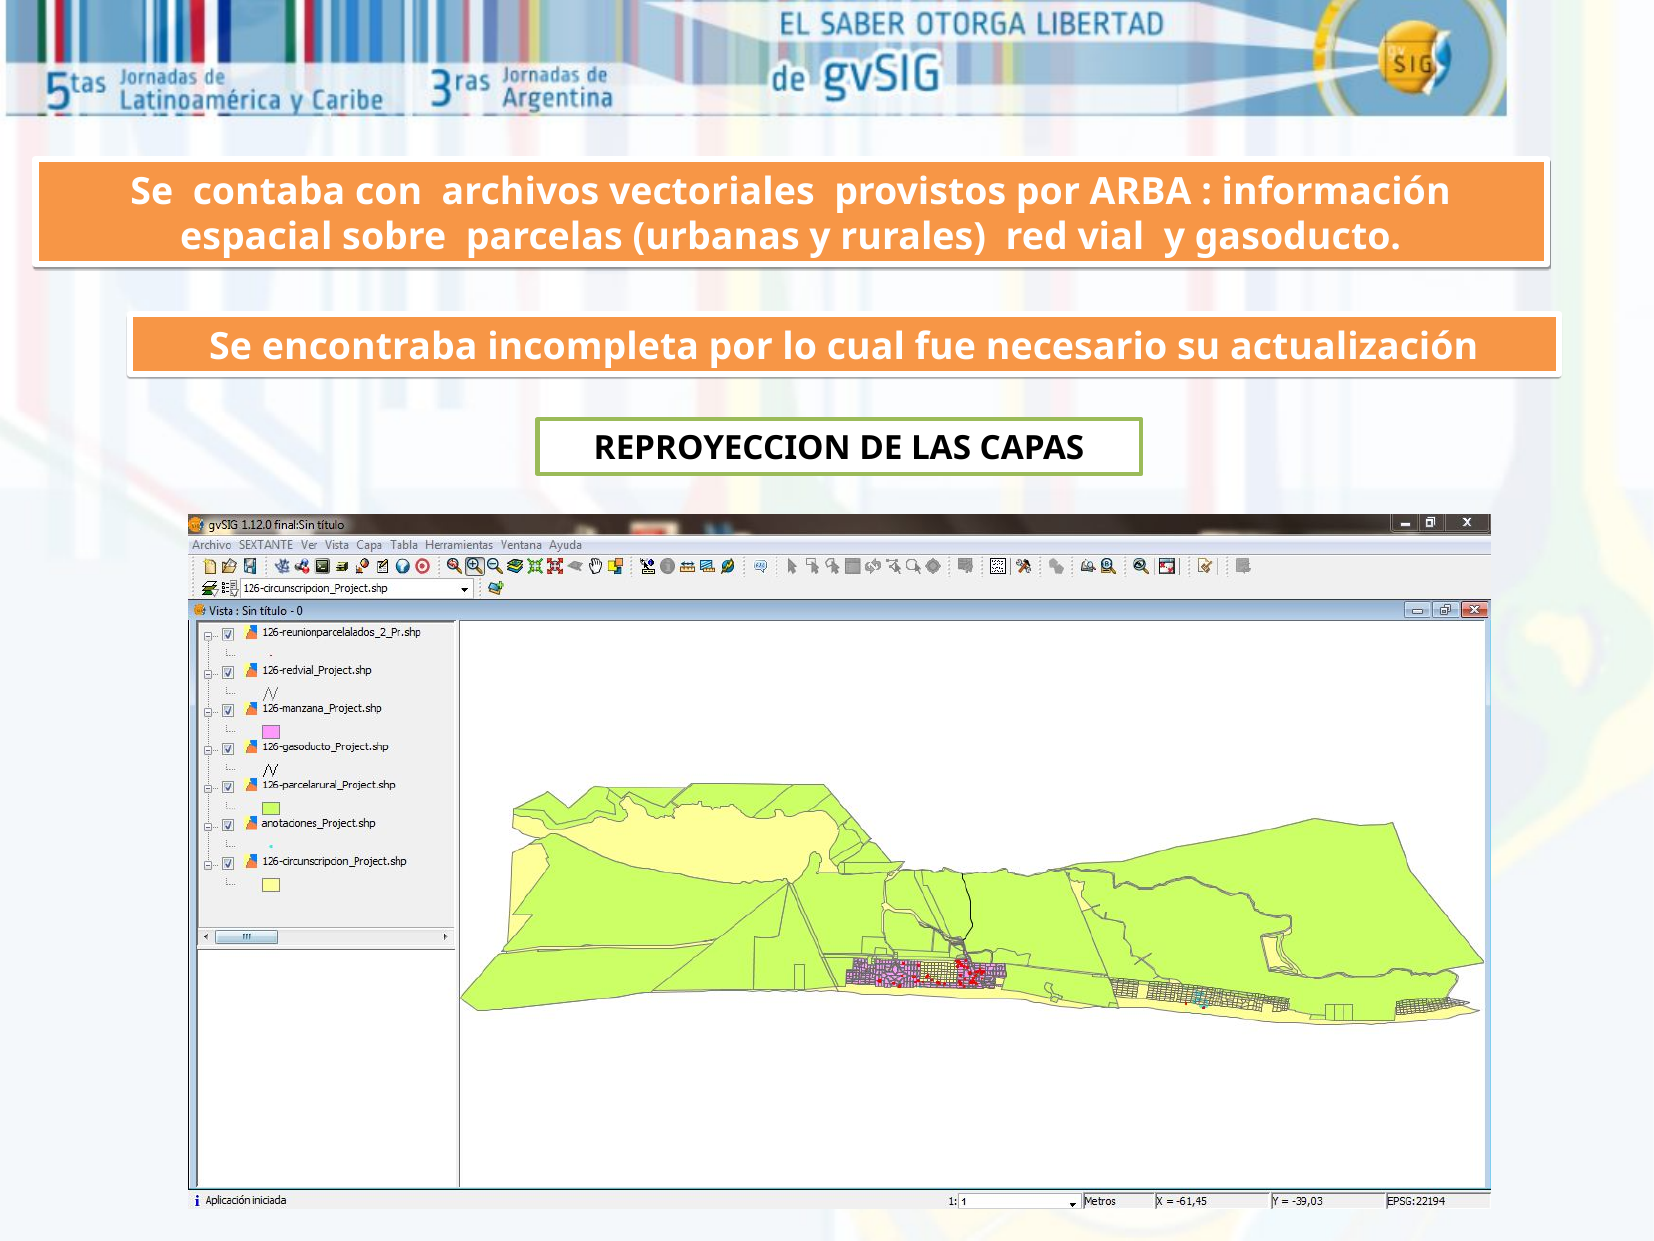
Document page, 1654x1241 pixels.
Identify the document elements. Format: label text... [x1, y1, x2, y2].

text_box Se encontraba incompleta por lo cual fue necesario su actualización [129, 314, 1560, 375]
picture [0, 0, 1654, 1241]
text_box REPROYECCION DE LAS CAPAS [537, 419, 1142, 474]
text_box Se contaba con archivos vectoriales provistos por ARBA : información espacial sobre parcelas (urbanas y rurales) red vial y gasoducto. [35, 159, 1548, 265]
